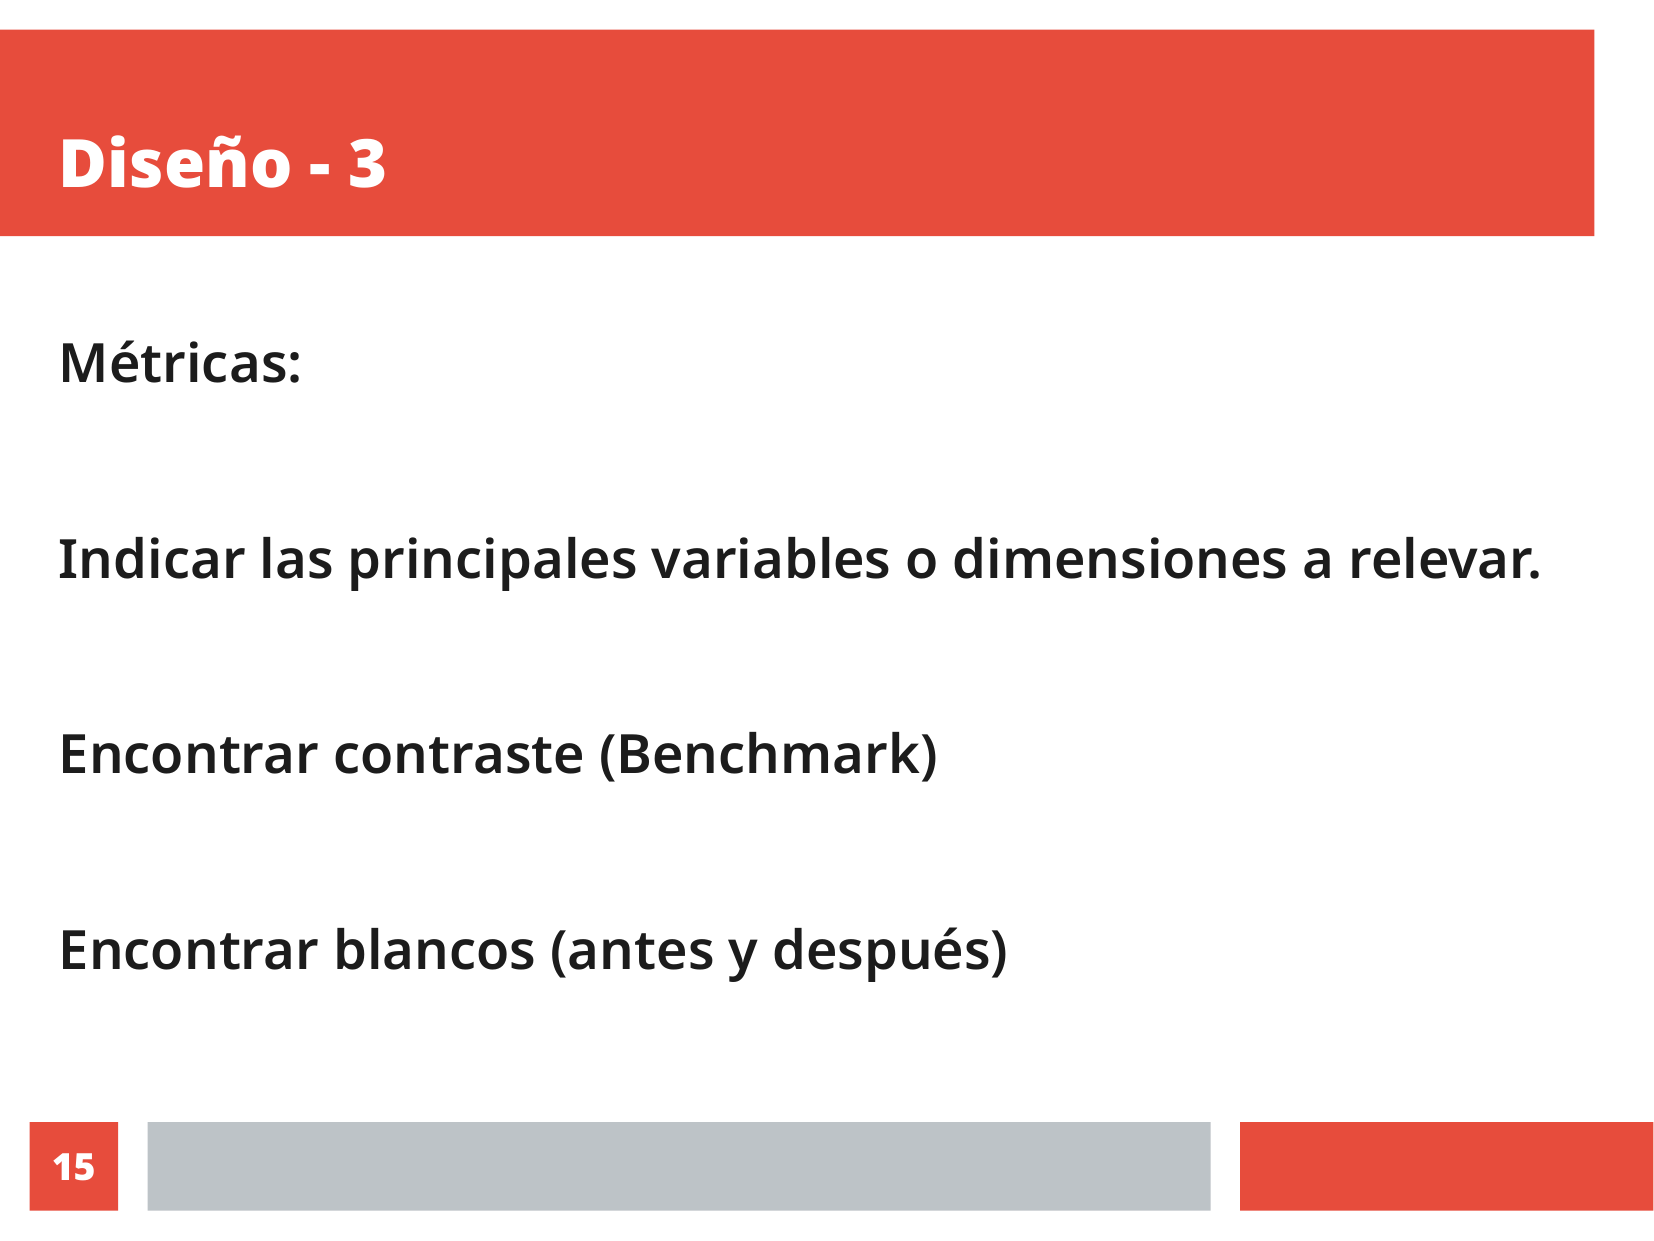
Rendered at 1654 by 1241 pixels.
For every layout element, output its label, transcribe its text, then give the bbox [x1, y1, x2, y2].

list Métricas: Indicar las principales variables o dimensiones a relevar. Encontrar contraste (Benchmark) Encontrar blancos (antes y después) [59, 324, 1565, 1093]
title Diseño - 3 [59, 59, 1595, 207]
